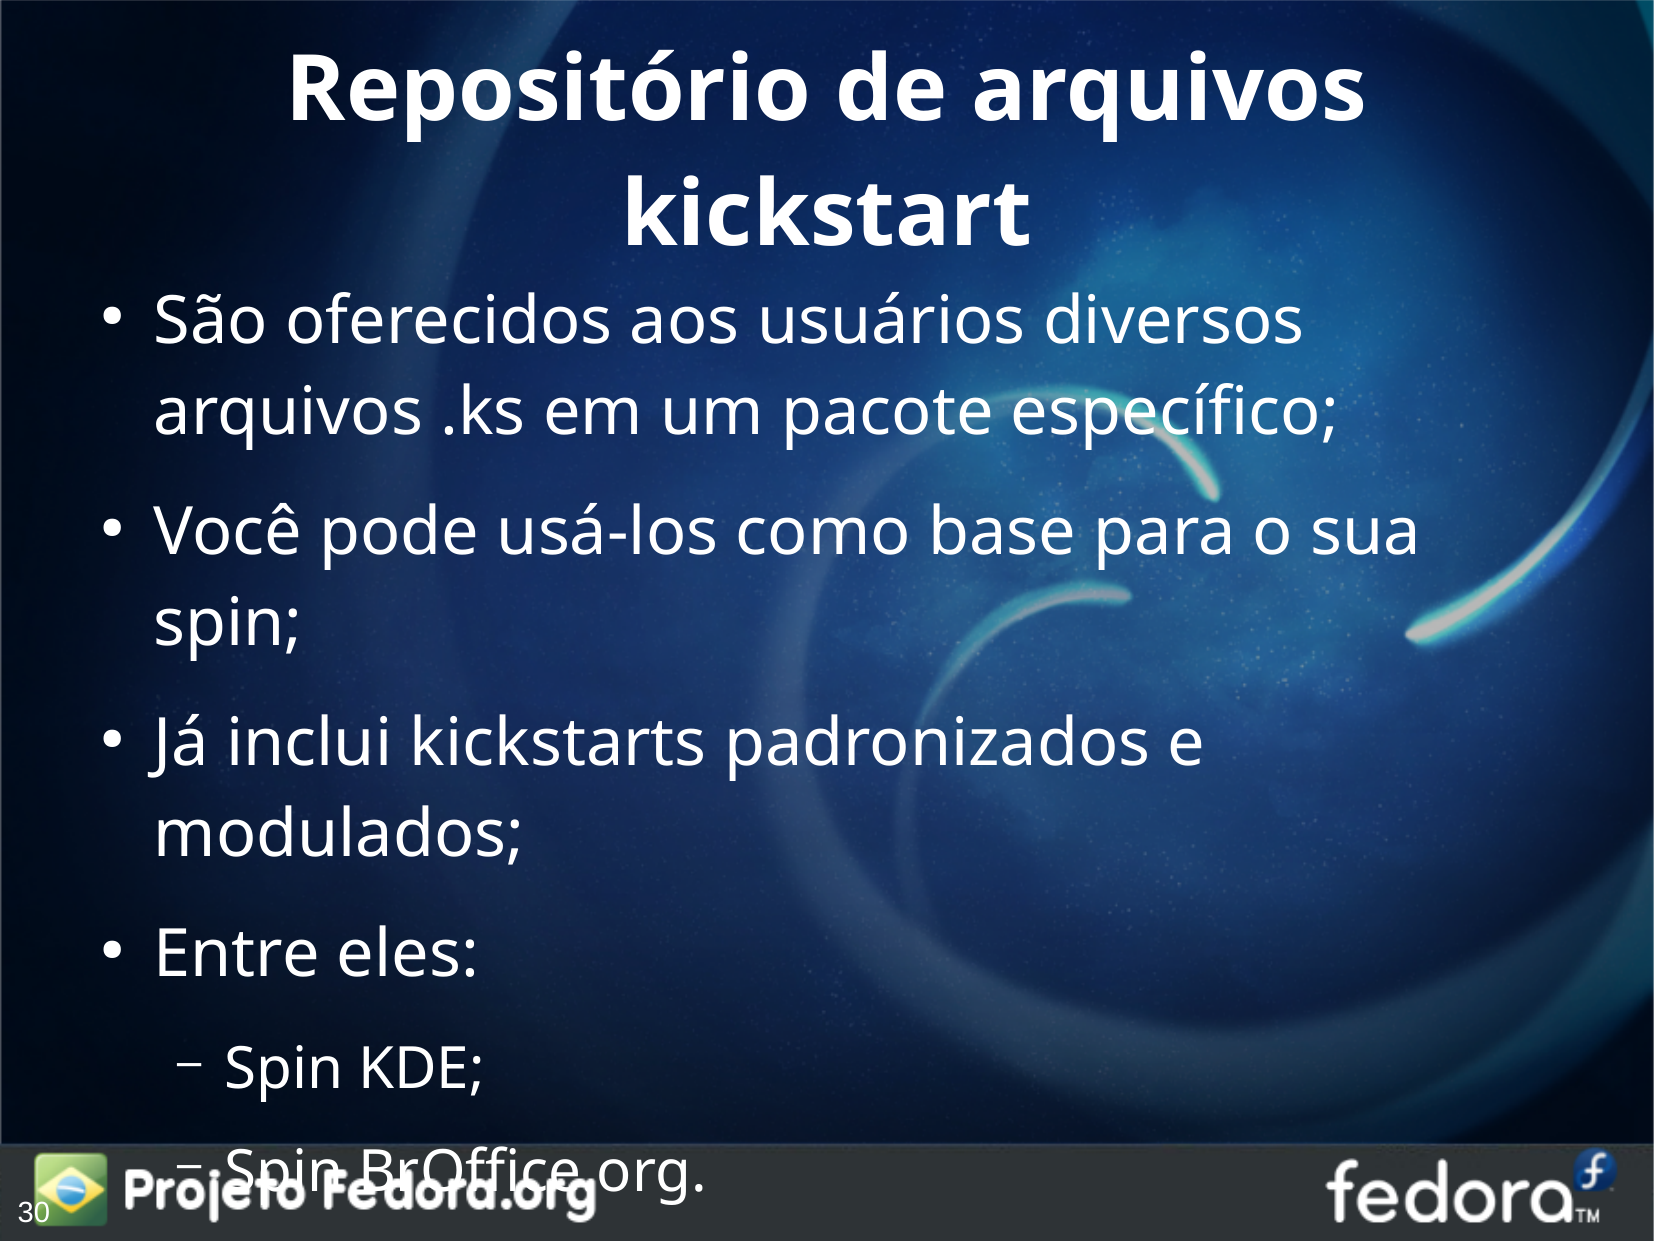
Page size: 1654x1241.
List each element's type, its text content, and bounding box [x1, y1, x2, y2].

picture [0, 0, 1654, 1241]
title Repositório de arquivos kickstart [82, 40, 1571, 255]
list São oferecidos aos usuários diversos arquivos .ks em um pacote específico; Você pode usá-los como base para o sua spin; Já inclui kickstarts padronizados e modulados; Entre eles: Spin KDE; Spin BrOffice.org. [82, 272, 1571, 1095]
